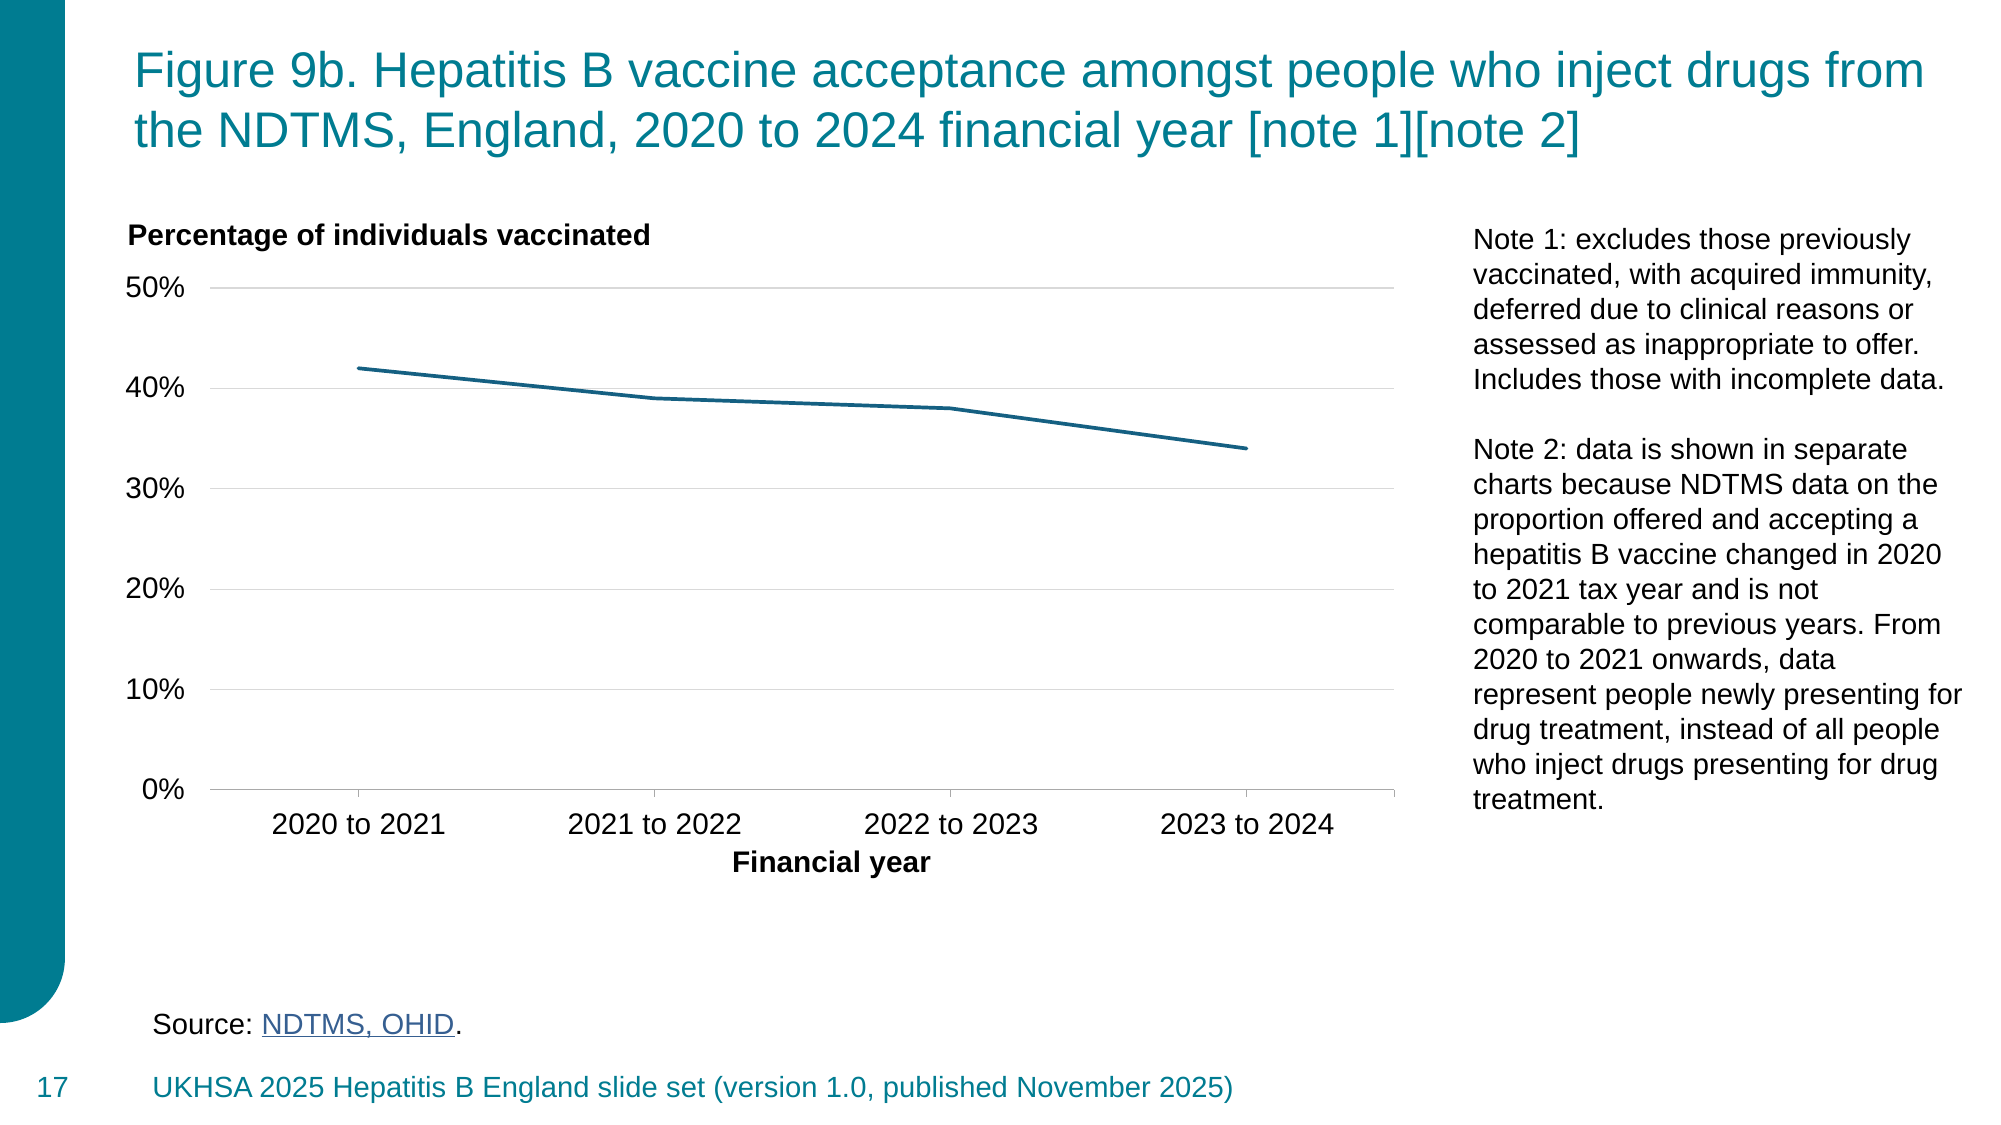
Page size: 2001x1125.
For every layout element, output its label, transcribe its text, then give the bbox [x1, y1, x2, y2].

text_box [21, 1056, 120, 1117]
picture [119, 213, 1400, 884]
text_box UKHSA 2025 Hepatitis B England slide set (version 1.0, published November 2025) [137, 1056, 1780, 1116]
text_box Note 1: excludes those previously vaccinated, with acquired immunity, deferred due to clinical reasons or assessed as inappropriate to offer. Includes those with incomplete data. Note 2: data is shown in separate charts because NDTMS data on the proportion offered and accepting a hepatitis B vaccine changed in 2020 to 2021 tax year and is not comparable to previous years. From 2020 to 2021 onwards, data represent people newly presenting for drug treatment, instead of all people who inject drugs presenting for drug treatment. [1458, 213, 1983, 865]
title Figure 9b. Hepatitis B vaccine acceptance amongst people who inject drugs from the NDTMS, England, 2020 to 2024 financial year [note 1][note 2] [119, 0, 1944, 158]
text_box Source: NDTMS, OHID. [137, 997, 1142, 1048]
